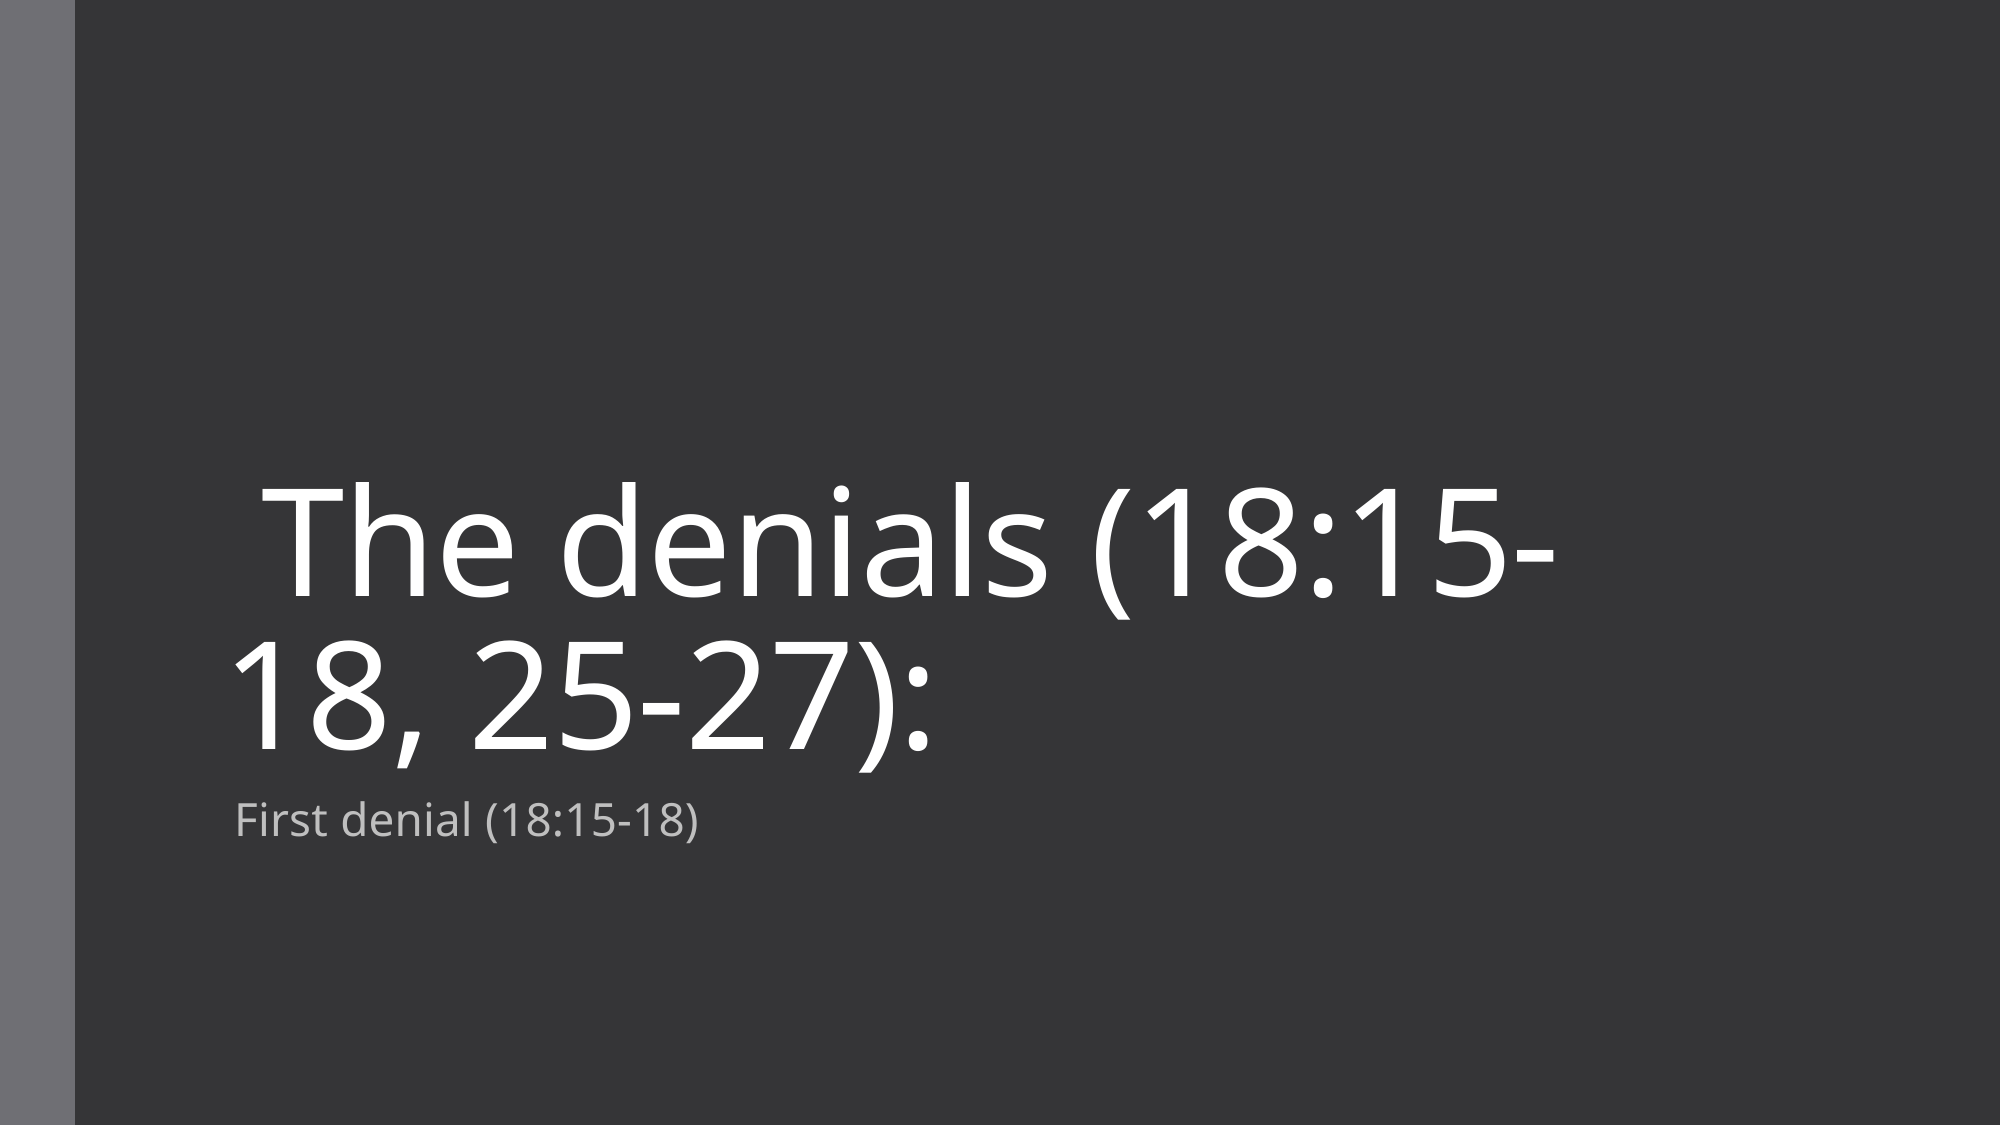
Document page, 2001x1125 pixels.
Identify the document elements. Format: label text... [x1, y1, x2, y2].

subtitle First denial (18:15-18) [206, 787, 1752, 1066]
title The denials (18:15-18, 25-27): [206, 124, 1752, 787]
